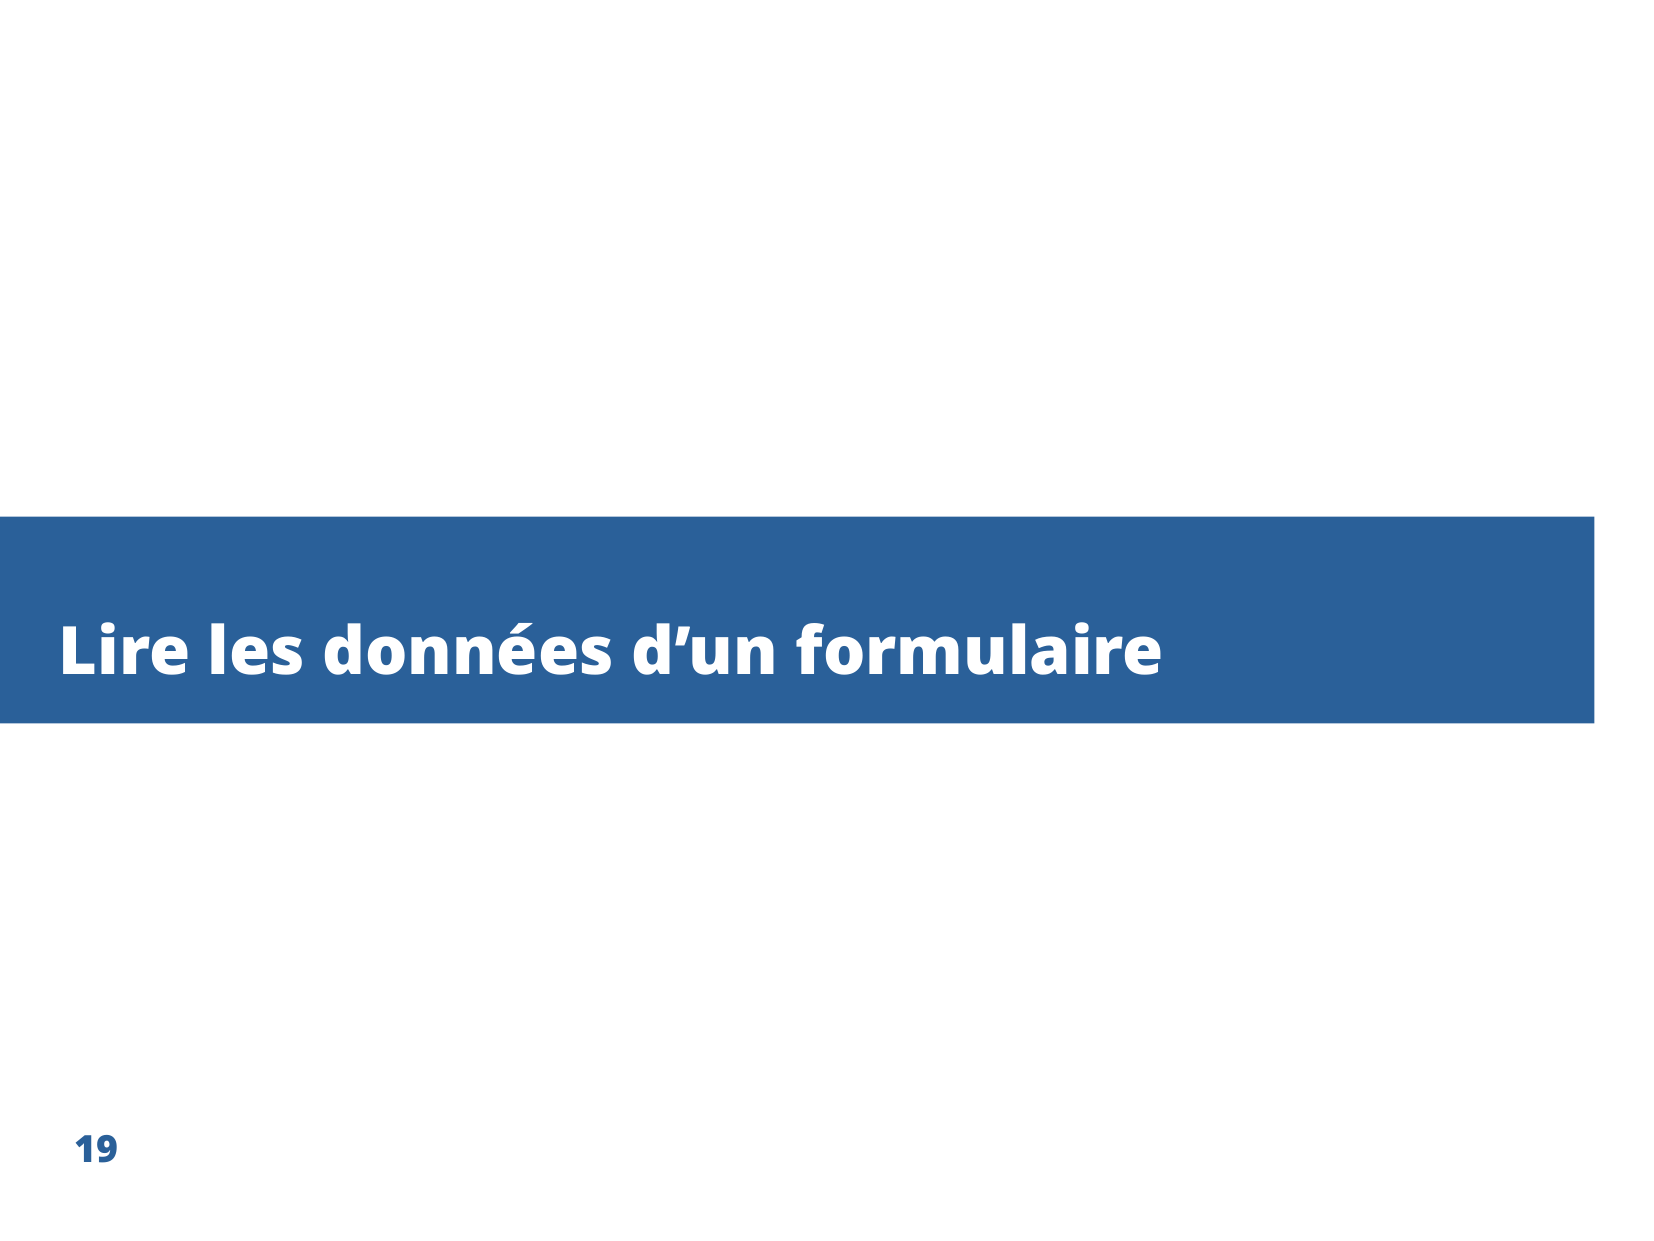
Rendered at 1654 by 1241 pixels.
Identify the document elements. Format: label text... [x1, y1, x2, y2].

title Lire les données d’un formulaire [59, 546, 1595, 694]
